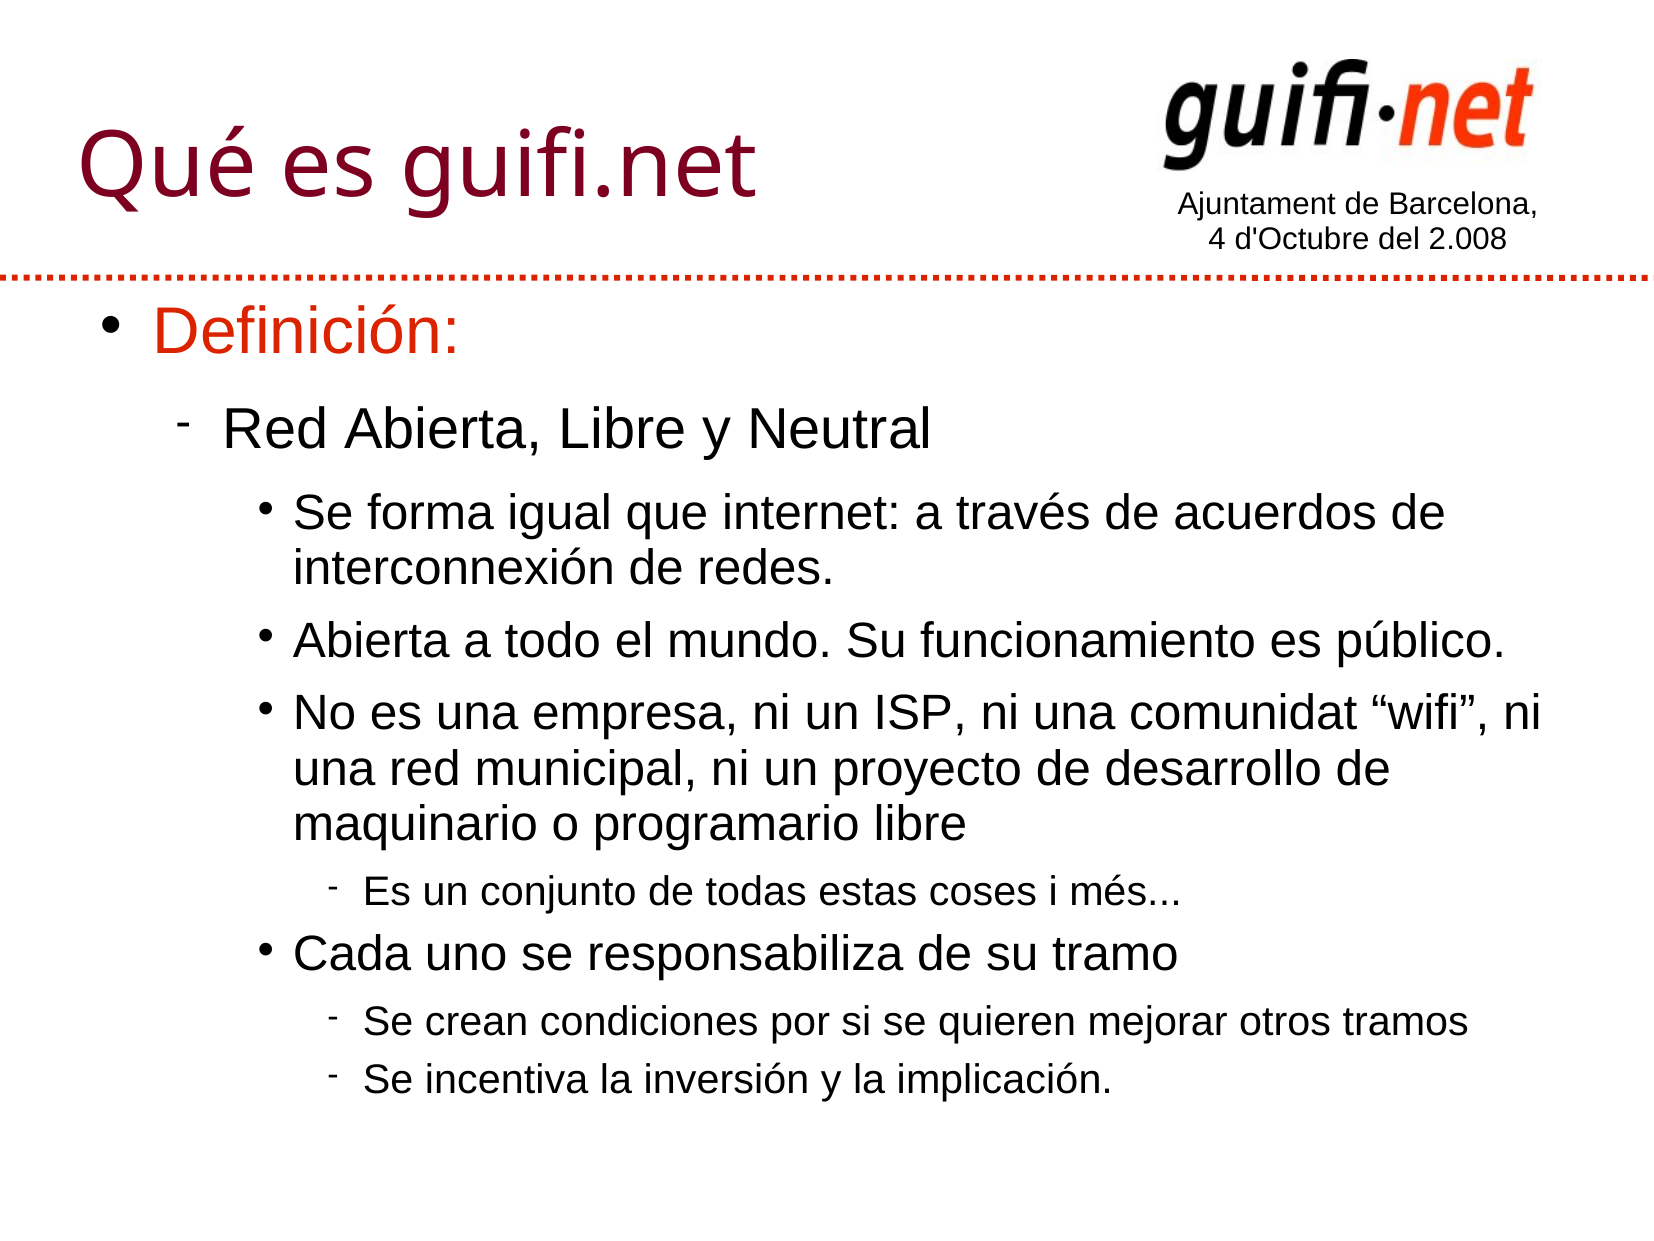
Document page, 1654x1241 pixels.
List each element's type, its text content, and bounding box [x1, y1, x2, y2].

picture [1157, 59, 1542, 172]
list Definición: Red Abierta, Libre y Neutral Se forma igual que internet: a través de acuerdos de interconnexión de redes. Abierta a todo el mundo. Su funcionamiento es público. No es una empresa, ni un ISP, ni una comunidat “wifi”, ni una red municipal, ni un proyecto de desarrollo de maquinario o programario libre Es un conjunto de todas estas coses i més... Cada uno se responsabiliza de su tramo Se crean condiciones por si se quieren mejorar otros tramos Se incentiva la inversión y la implicación. [82, 290, 1571, 1109]
title Qué es guifi.net [76, 66, 1152, 259]
